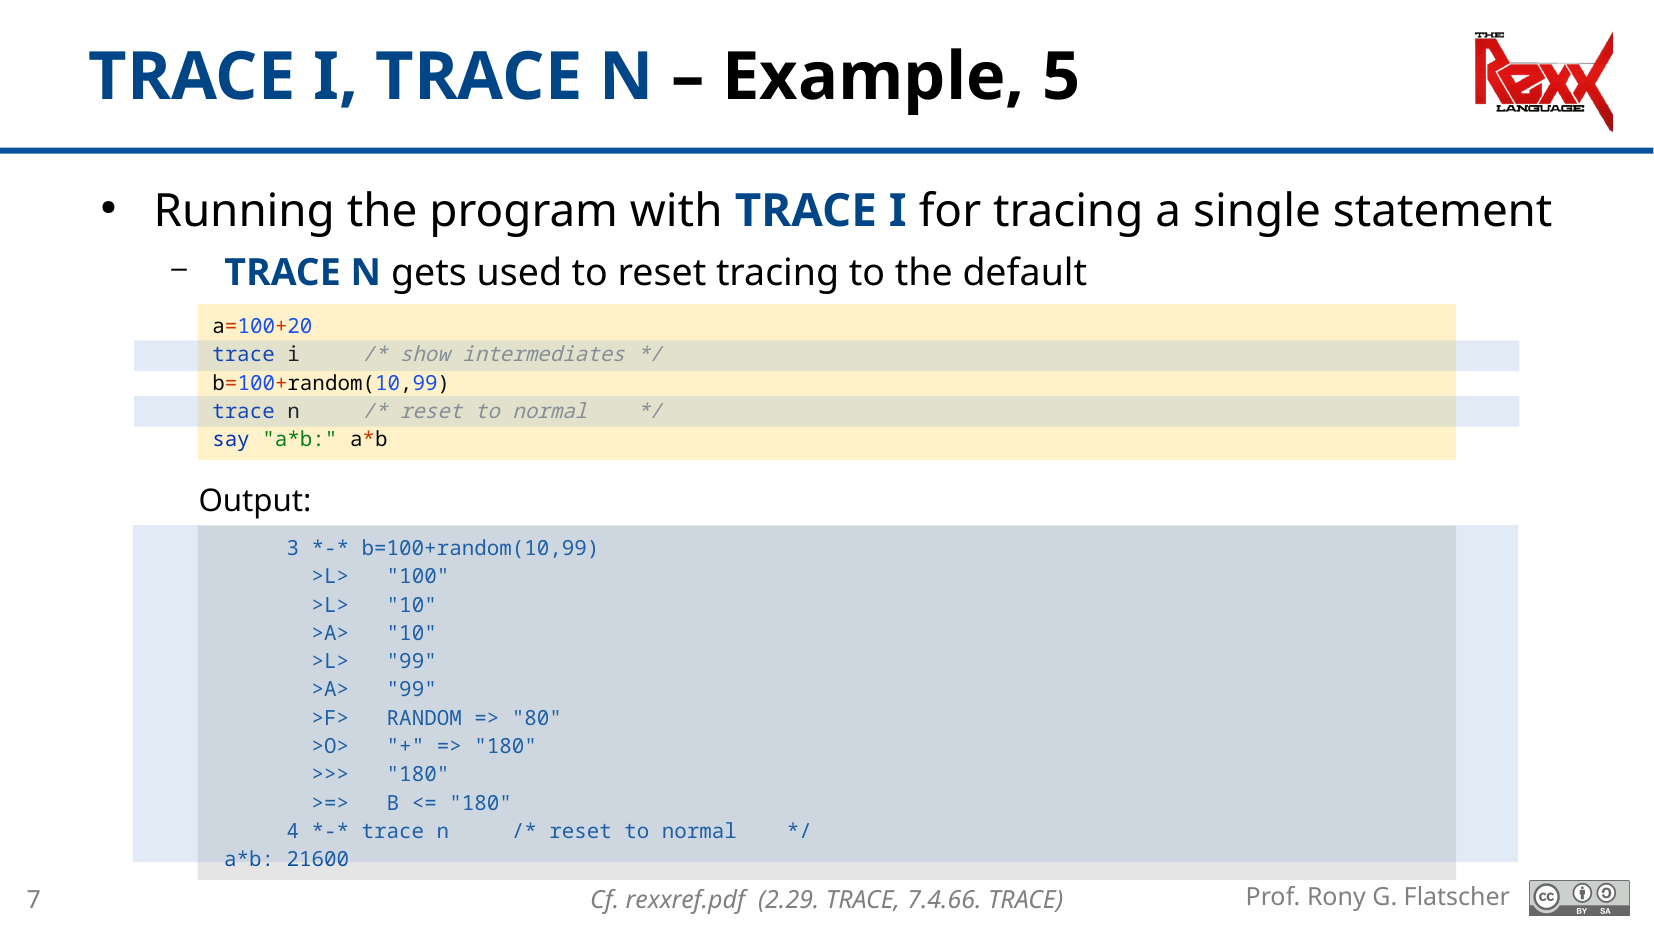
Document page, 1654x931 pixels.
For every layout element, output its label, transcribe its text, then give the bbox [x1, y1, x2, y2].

list Running the program with TRACE I for tracing a single statement TRACE N gets used to reset tracing to the default [82, 177, 1643, 857]
text_box a=100+20 trace i /* show intermediates */ b=100+random(10,99) trace n /* reset to normal */ say "a*b:" a*b [197, 303, 1457, 340]
text_box a=100+20 trace i /* show intermediates */ b=100+random(10,99) trace n /* reset to normal */ say "a*b:" a*b [197, 427, 1457, 461]
text_box [134, 340, 1520, 372]
text_box Output: [183, 470, 1482, 525]
text_box [134, 395, 1520, 427]
title TRACE I, TRACE N – Example, 5 [29, 0, 1654, 148]
text_box Cf. rexxref.pdf (2.29. TRACE, 7.4.66. TRACE) [0, 874, 1654, 922]
text_box a=100+20 trace i /* show intermediates */ b=100+random(10,99) trace n /* reset to normal */ say "a*b:" a*b [197, 372, 1457, 395]
text_box [132, 525, 1518, 863]
